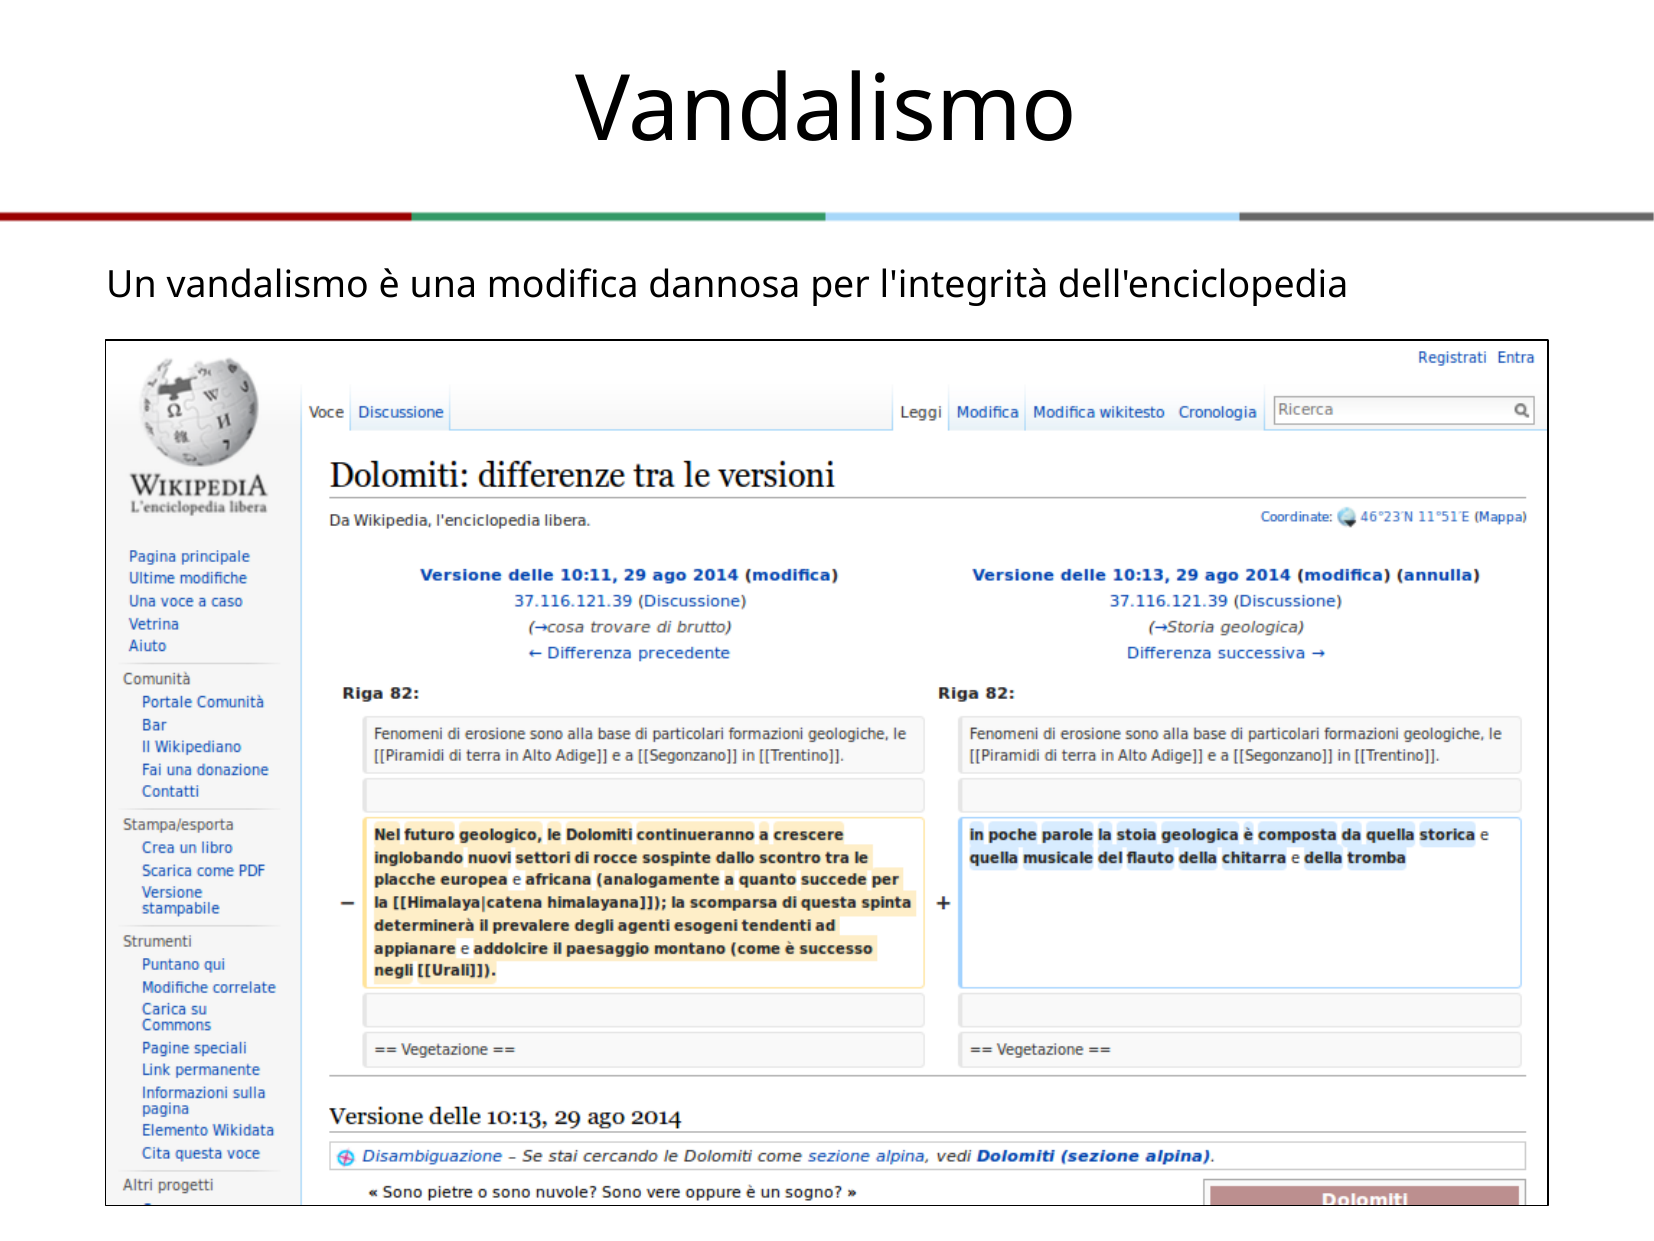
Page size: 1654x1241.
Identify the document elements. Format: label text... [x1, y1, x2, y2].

text_box Vandalismo [82, 0, 1571, 200]
picture [0, 200, 1654, 235]
text_box Un vandalismo è una modifica dannosa per l'integrità dell'enciclopedia [106, 259, 1548, 319]
picture [106, 340, 1548, 1205]
